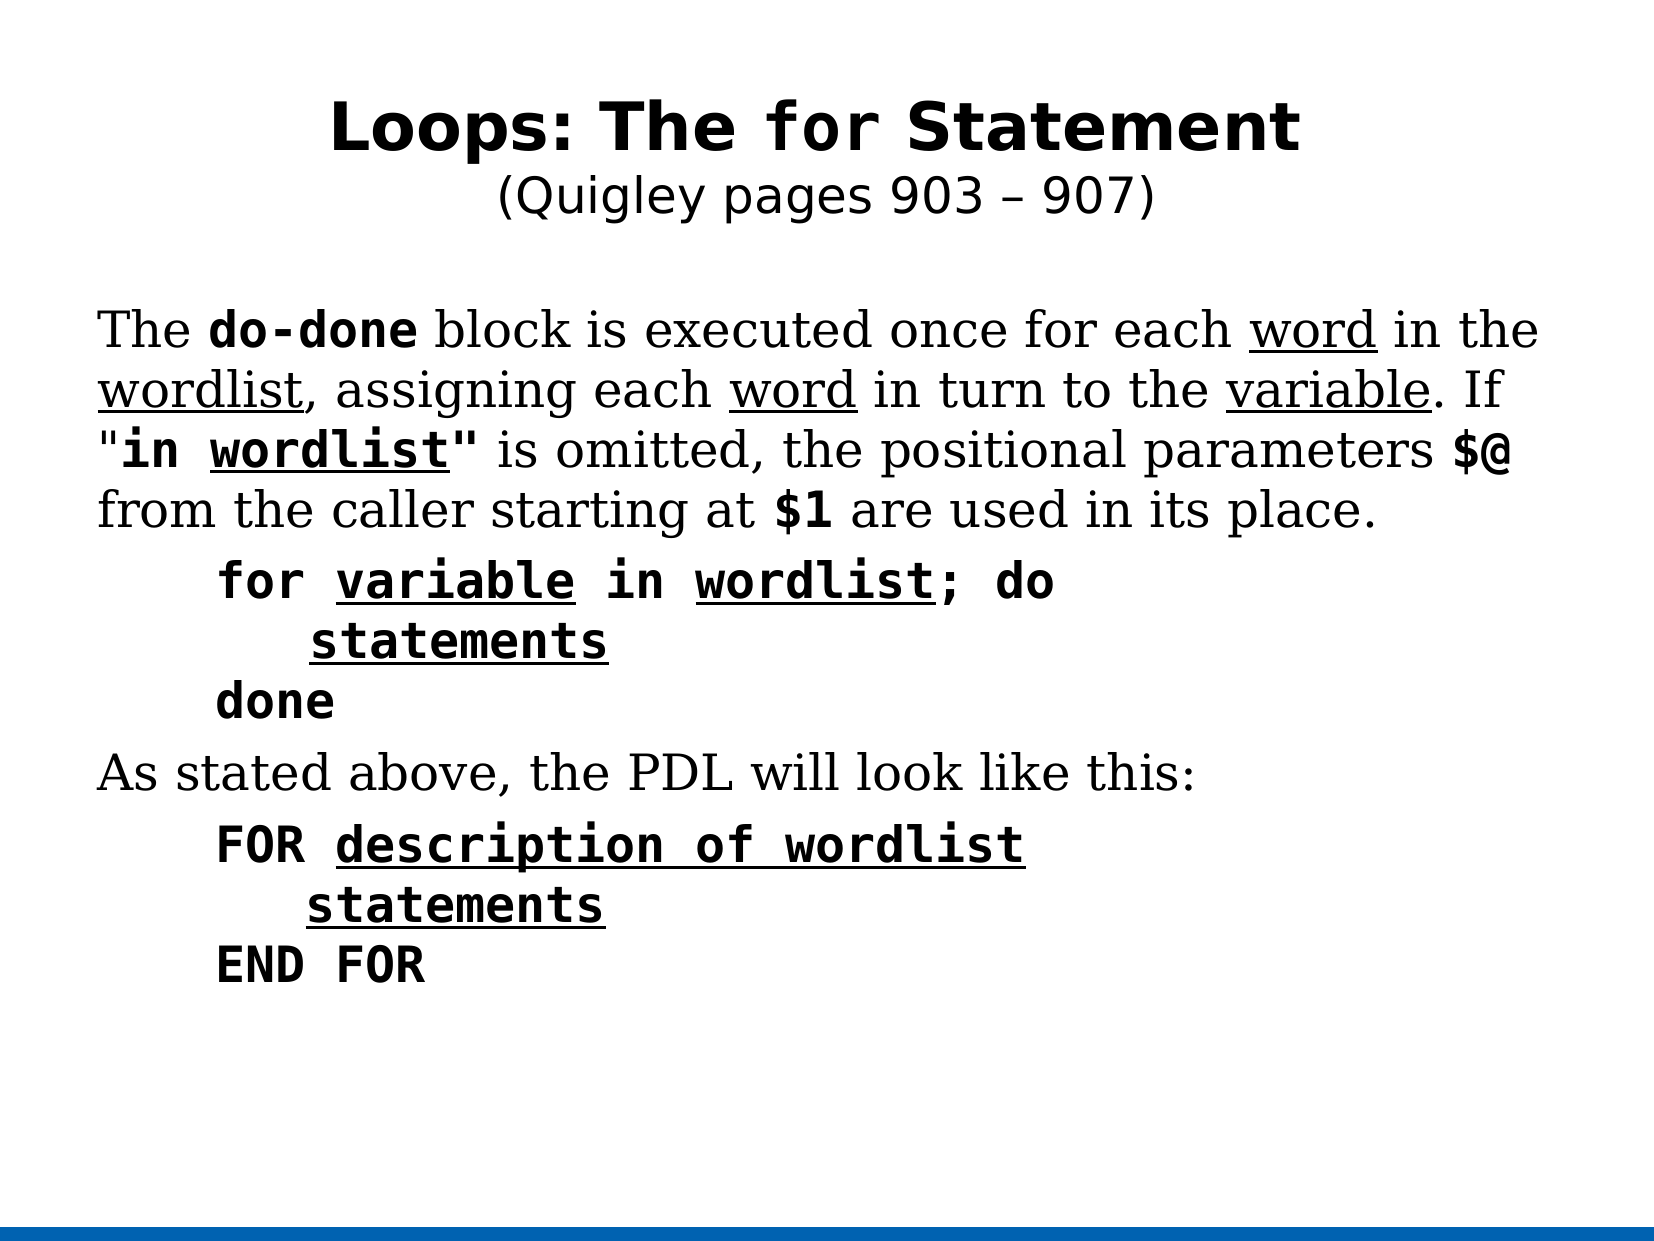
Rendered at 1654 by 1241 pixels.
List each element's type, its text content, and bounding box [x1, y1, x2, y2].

list The do-done block is executed once for each word in the wordlist, assigning each word in turn to the variable. If "in wordlist" is omitted, the positional parameters $@ from the caller starting at $1 are used in its place. for variable in wordlist; do statements done As stated above, the PDL will look like this: FOR description of wordlist statements END FOR [82, 289, 1571, 1109]
title Loops: The for Statement (Quigley pages 903 – 907) [82, 34, 1571, 273]
